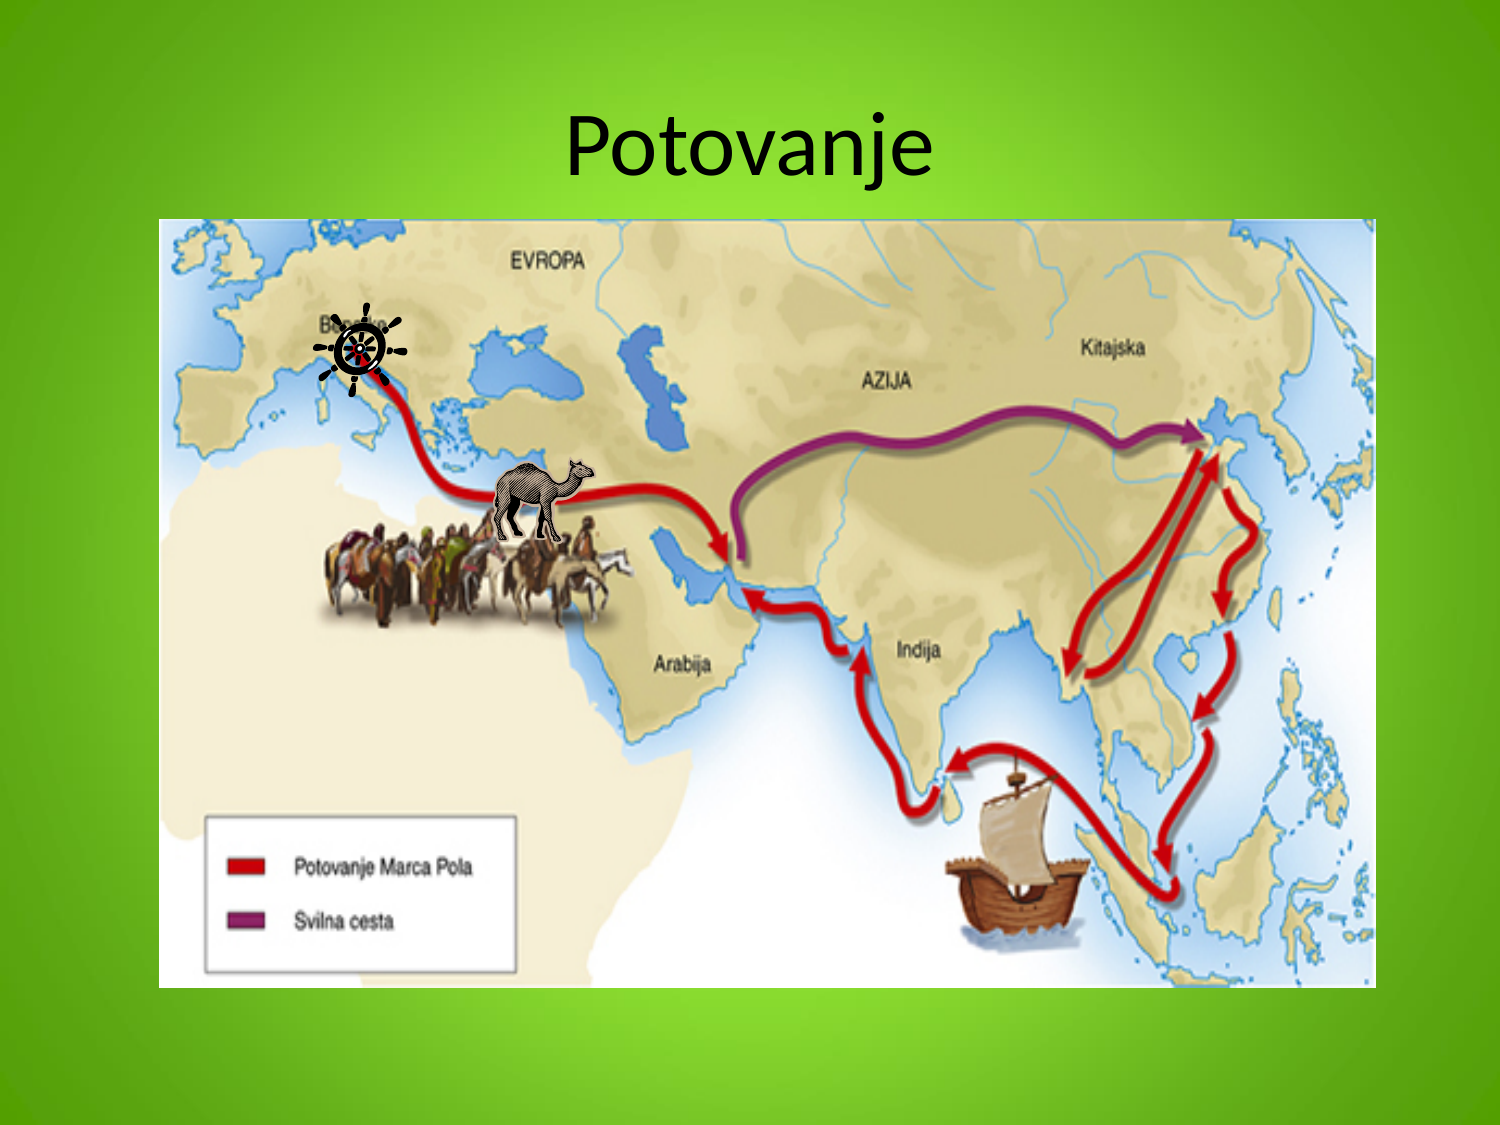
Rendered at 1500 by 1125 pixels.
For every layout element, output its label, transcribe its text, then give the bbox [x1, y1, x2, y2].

picture [0, 0, 1500, 1125]
title Potovanje [75, 45, 1425, 233]
